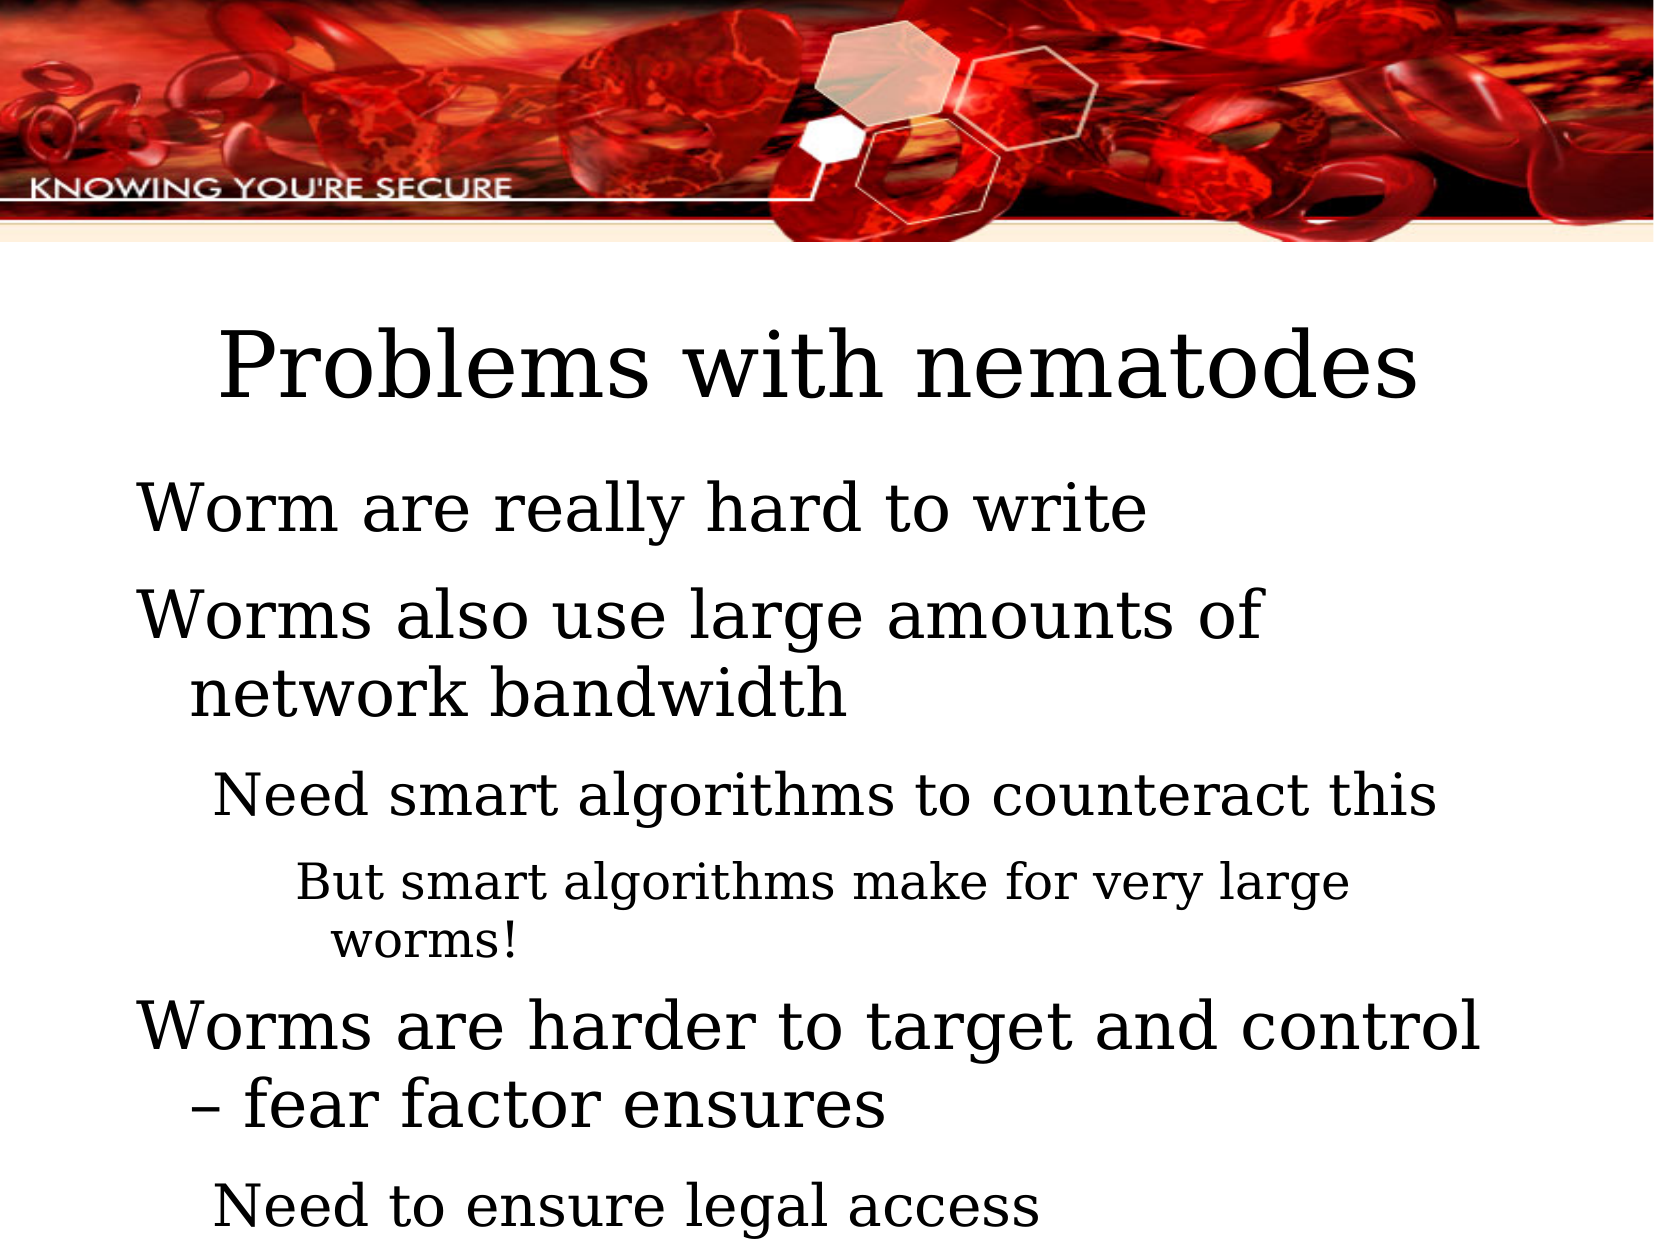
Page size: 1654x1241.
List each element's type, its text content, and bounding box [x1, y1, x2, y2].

title Problems with nematodes [113, 261, 1526, 470]
picture [0, 0, 1654, 242]
list Worm are really hard to write Worms also use large amounts of network bandwidth Need smart algorithms to counteract this But smart algorithms make for very large worms! Worms are harder to target and control – fear factor ensures Need to ensure legal access [118, 469, 1531, 1241]
